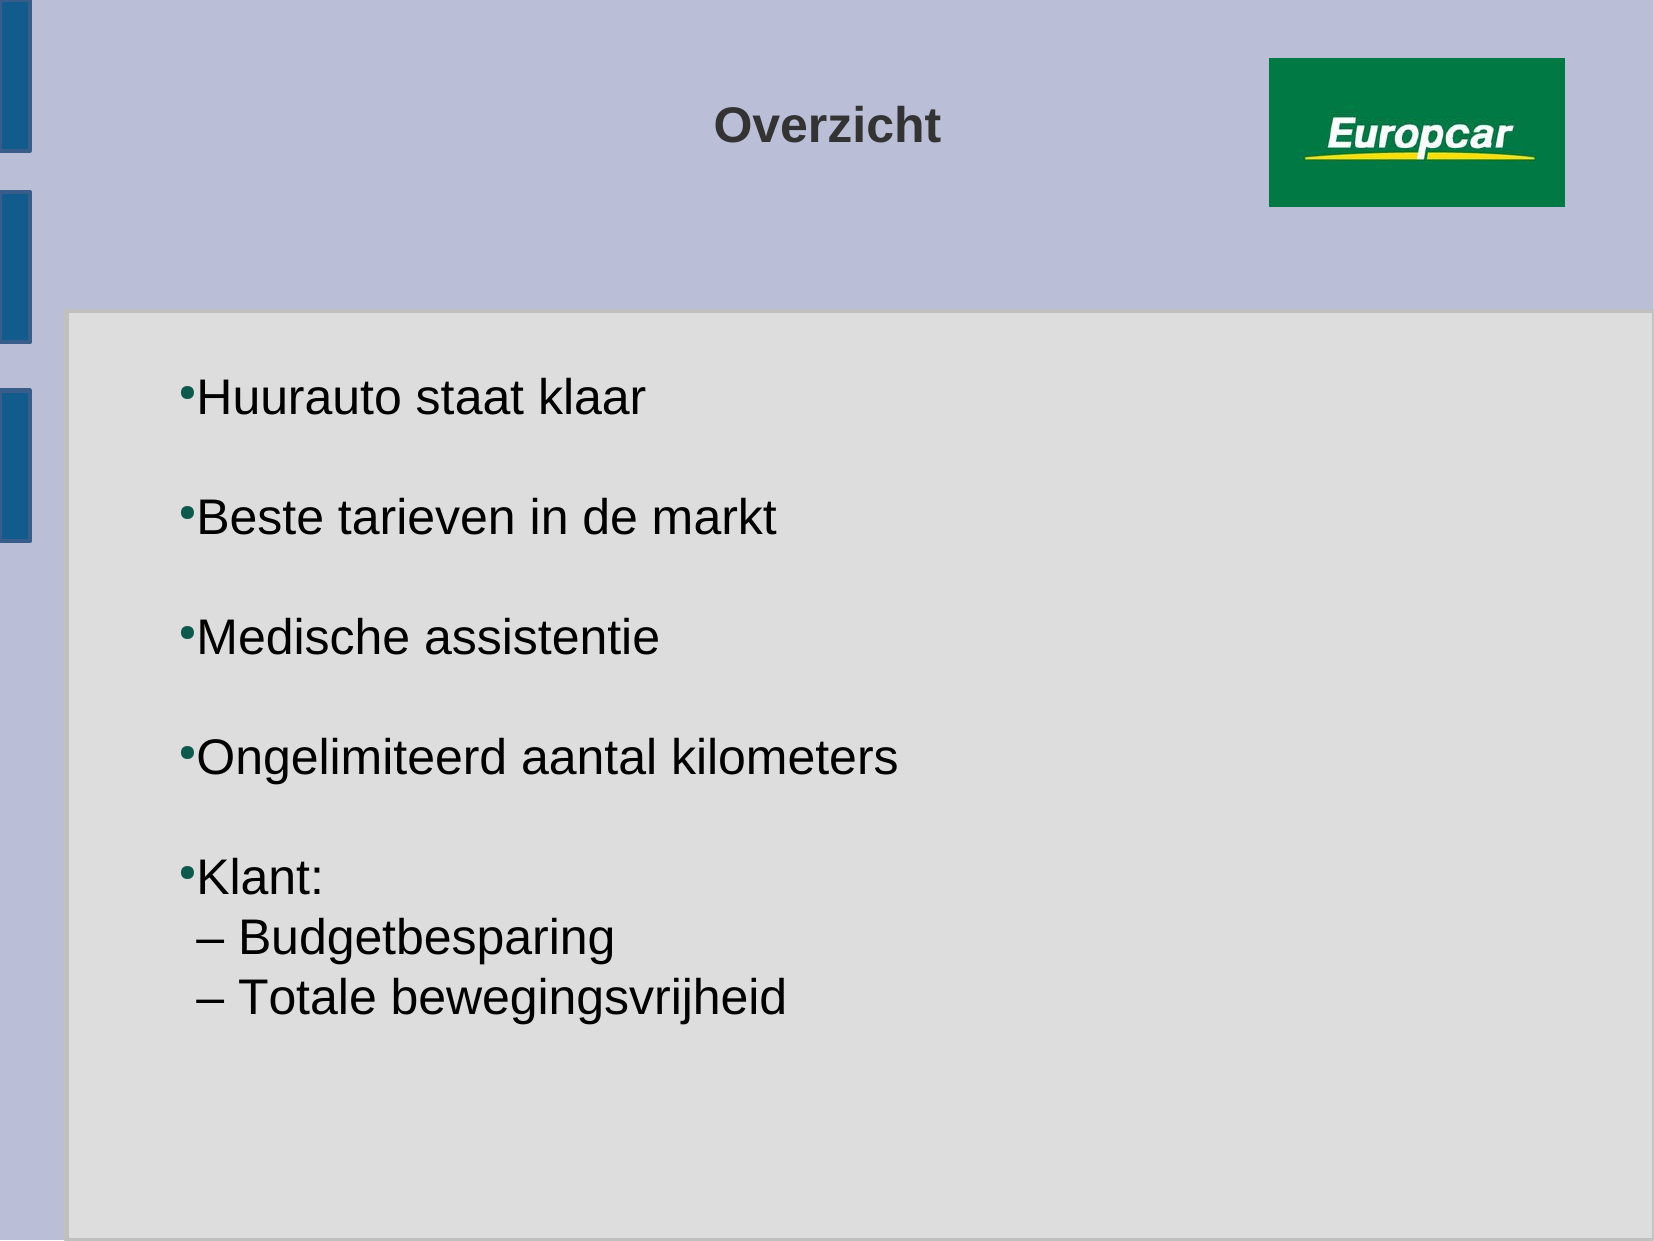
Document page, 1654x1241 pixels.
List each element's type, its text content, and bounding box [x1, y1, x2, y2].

list Huurauto staat klaar Beste tarieven in de markt Medische assistentie Ongelimiteerd aantal kilometers Klant: – Budgetbesparing – Totale bewegingsvrijheid [178, 364, 1570, 1147]
picture [1269, 58, 1565, 207]
title Overzicht [121, 92, 1534, 153]
